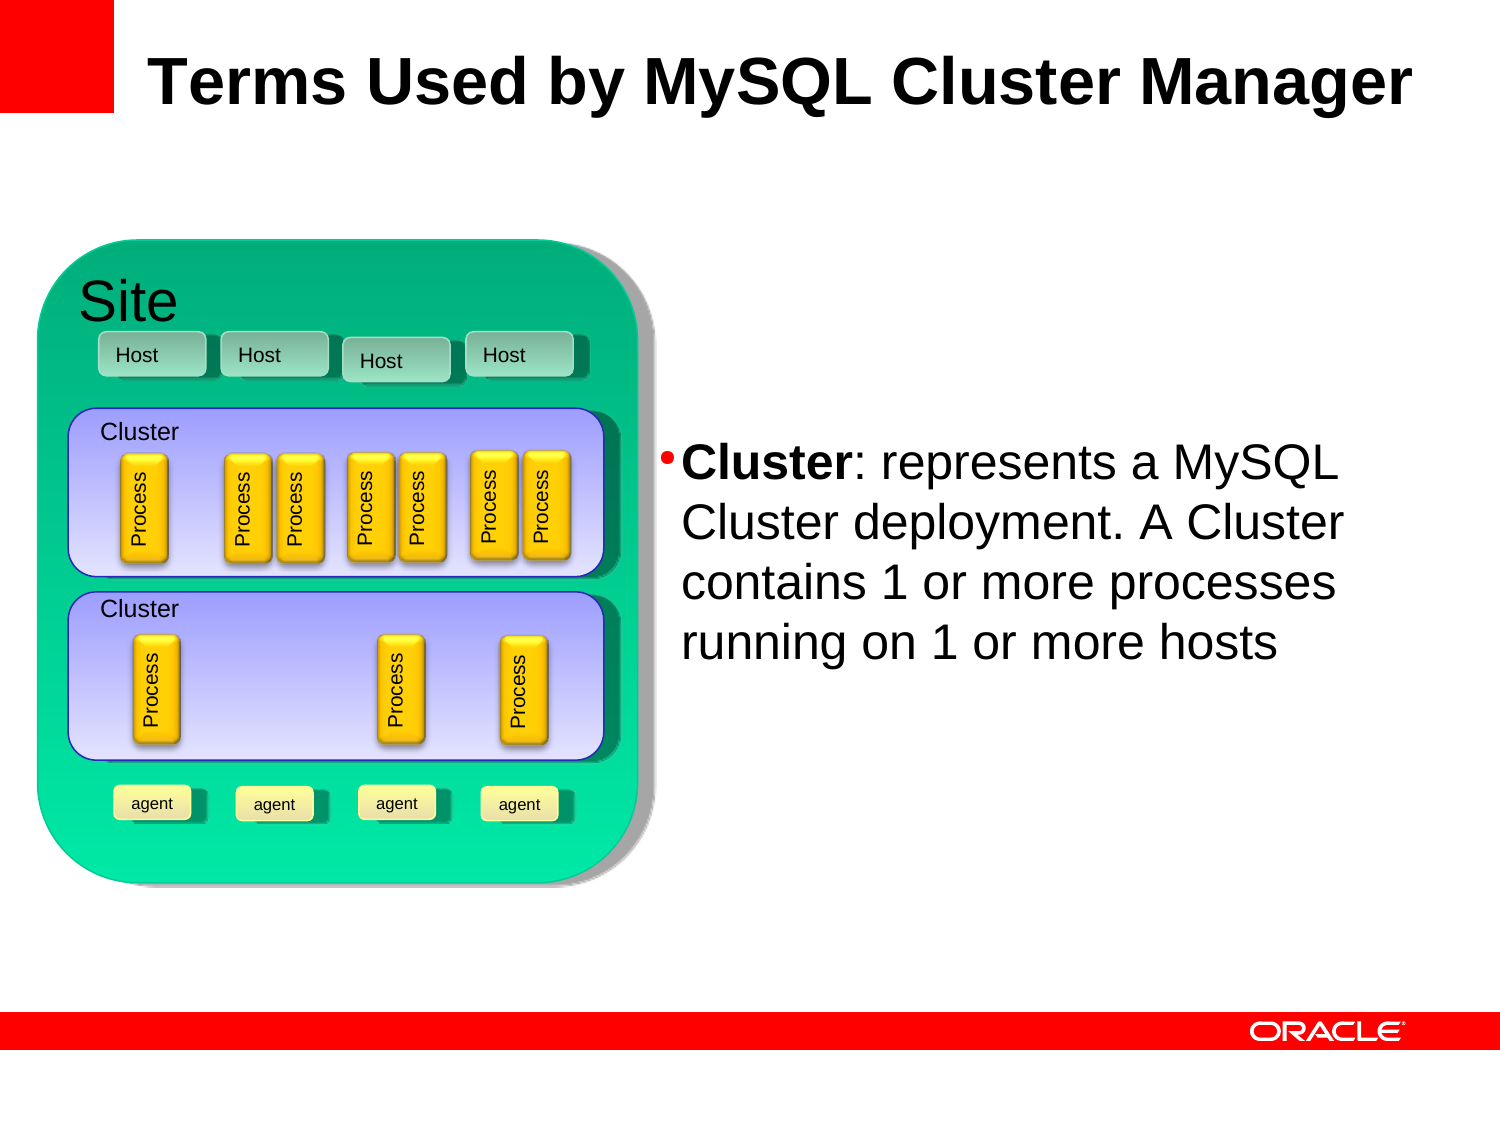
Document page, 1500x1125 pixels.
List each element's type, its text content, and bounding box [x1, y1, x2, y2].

text_box Host [342, 337, 451, 382]
text_box agent [114, 785, 191, 820]
title Terms Used by MySQL Cluster Manager [147, 8, 1463, 119]
text_box Process [129, 638, 170, 744]
picture [122, 631, 192, 760]
text_box Process [221, 457, 262, 563]
text_box [40, 242, 636, 875]
text_box Process [496, 639, 538, 745]
text_box Process [343, 455, 385, 561]
text_box Process [519, 454, 560, 560]
text_box Cluster: represents a MySQL Cluster deployment. A Cluster contains 1 or more processes running on 1 or more hosts [643, 422, 1432, 677]
text_box Host [98, 331, 206, 376]
picture [213, 446, 458, 579]
picture [366, 628, 437, 760]
text_box Host [466, 331, 574, 376]
text_box Process [273, 457, 314, 563]
text_box agent [481, 786, 558, 821]
picture [0, 0, 114, 113]
text_box Cluster [85, 584, 195, 631]
text_box Process [467, 454, 508, 560]
text_box Host [221, 331, 329, 376]
text_box agent [236, 786, 313, 821]
picture [459, 444, 582, 576]
text_box Process [117, 457, 158, 563]
text_box Site [64, 255, 195, 341]
text_box agent [358, 785, 436, 820]
text_box Process [374, 638, 415, 744]
text_box Process [395, 455, 437, 561]
picture [0, 1012, 1500, 1050]
text_box Cluster [85, 408, 195, 454]
picture [489, 629, 560, 761]
picture [109, 448, 180, 579]
